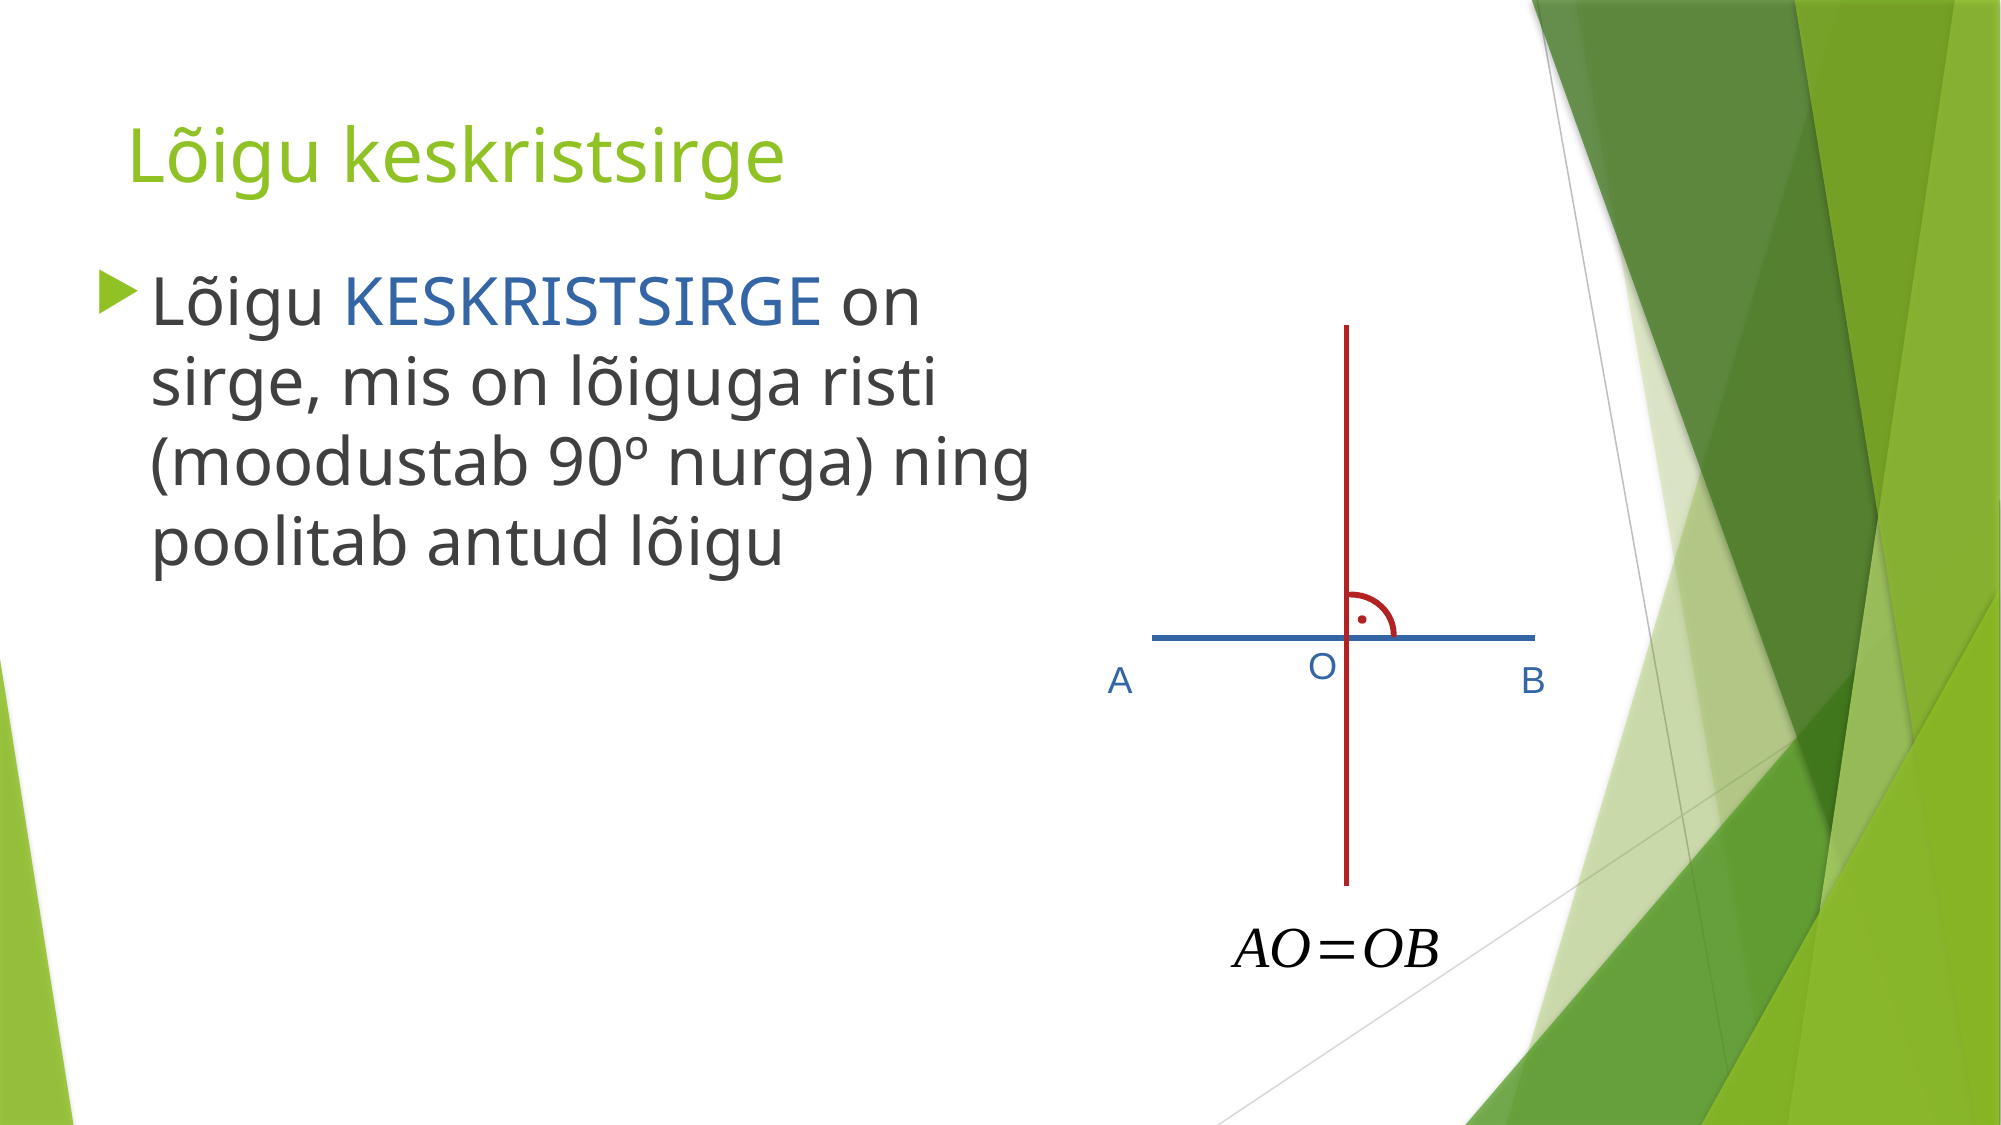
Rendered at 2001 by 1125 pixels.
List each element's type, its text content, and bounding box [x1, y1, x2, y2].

chart [1221, 915, 1447, 980]
text_box . [1340, 566, 1385, 641]
title Lõigu keskristsirge [111, 99, 1522, 237]
text_box A [1092, 651, 1148, 709]
list Lõigu KESKRISTSIRGE on sirge, mis on lõiguga risti (moodustab 90º nurga) ning poolitab antud lõigu [79, 251, 1123, 1125]
text_box O [1349, 641, 1353, 695]
text_box O [1293, 641, 1344, 695]
text_box B [1506, 651, 1561, 709]
